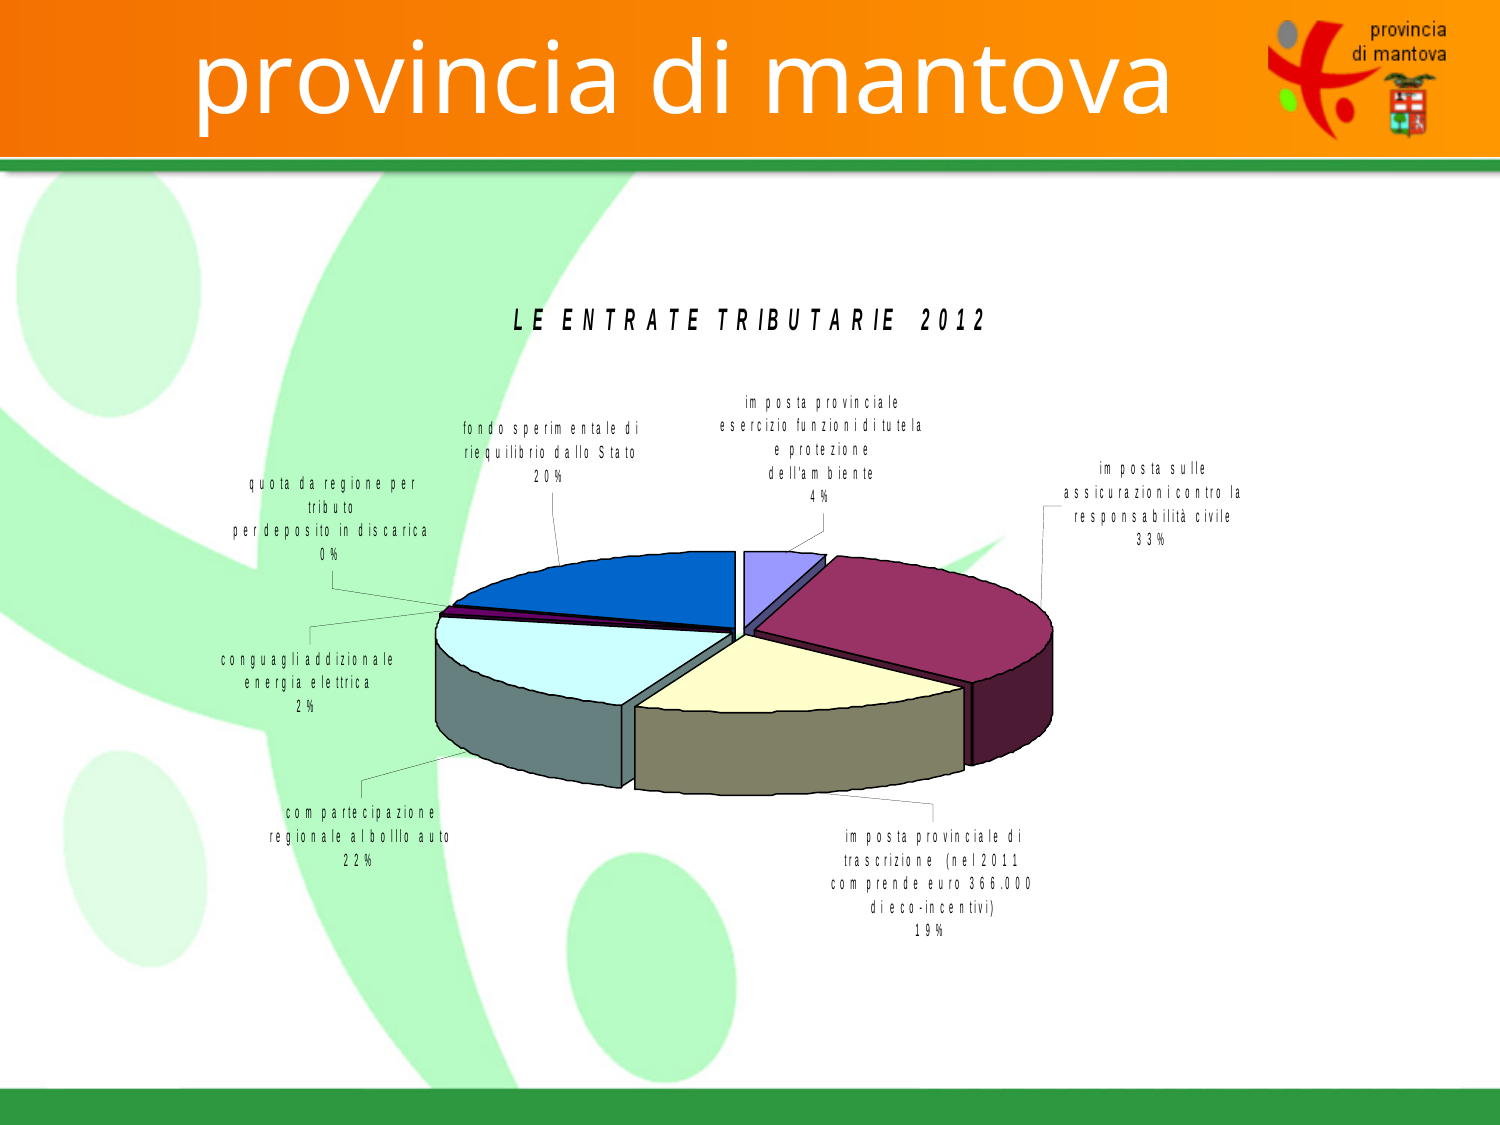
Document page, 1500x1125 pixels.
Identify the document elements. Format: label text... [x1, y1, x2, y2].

picture [1267, 15, 1452, 142]
picture [0, 157, 1500, 1125]
text_box provincia di mantova [176, 5, 1205, 142]
